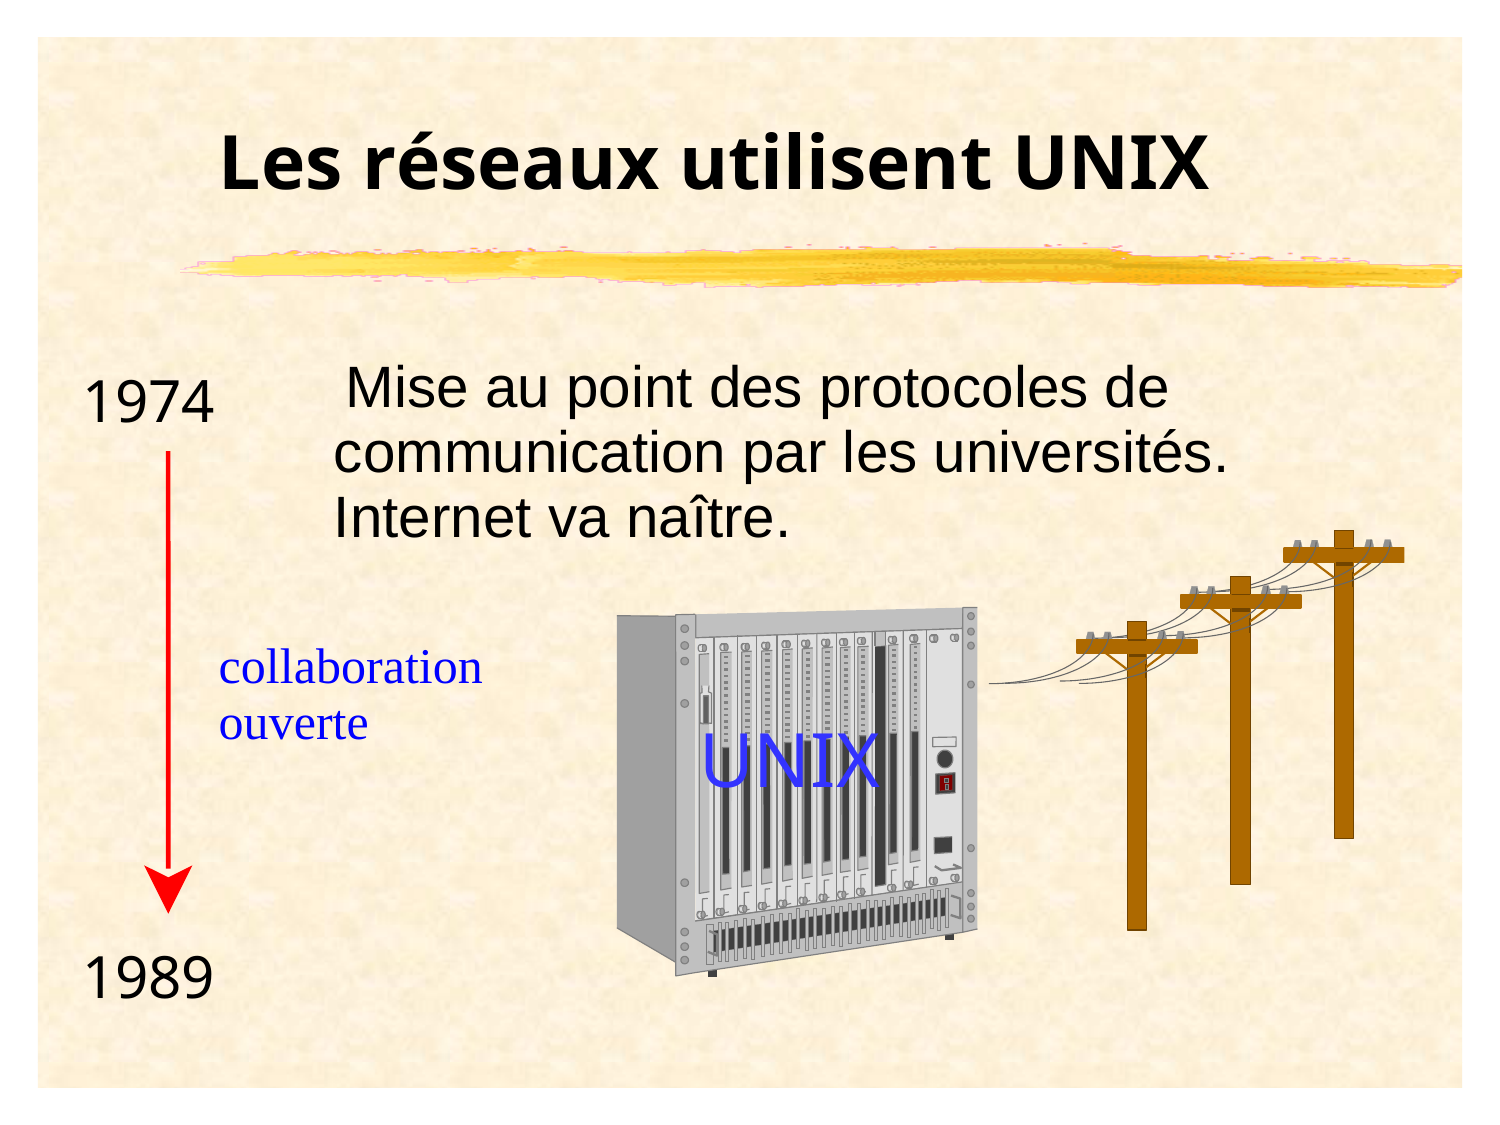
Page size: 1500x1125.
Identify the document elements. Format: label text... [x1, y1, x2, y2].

text_box 1989 [55, 928, 293, 1015]
text_box UNIX [672, 699, 970, 806]
picture [37, 37, 1463, 1088]
text_box Mise au point des protocoles de communication par les universités. Internet va naître. [319, 347, 1408, 581]
text_box 1974 [55, 352, 312, 439]
text_box collaboration ouverte [206, 639, 513, 795]
title Les réseaux utilisent UNIX [203, 72, 1463, 248]
